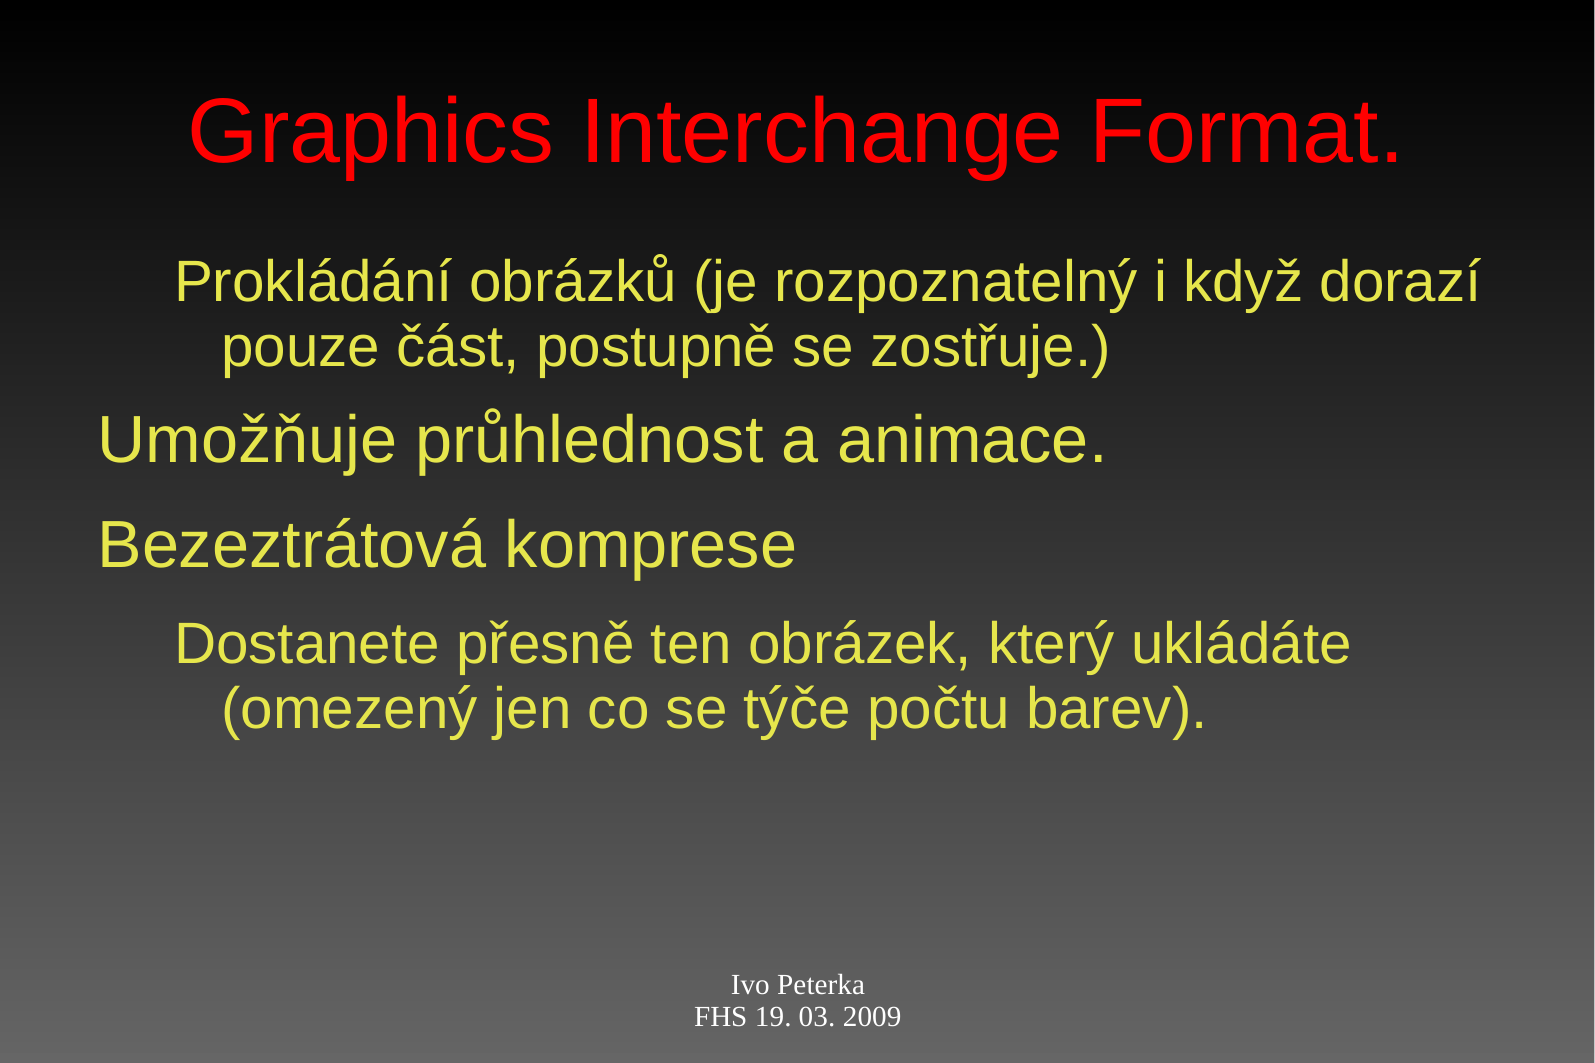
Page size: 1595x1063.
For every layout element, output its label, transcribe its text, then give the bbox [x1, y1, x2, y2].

title Graphics Interchange Format. [79, 49, 1515, 213]
list Prokládání obrázků (je rozpoznatelný i když dorazí pouze část, postupně se zostřuje.) Umožňuje průhlednost a animace. Bezeztrátová komprese Dostanete přesně ten obrázek, který ukládáte (omezený jen co se týče počtu barev). [79, 248, 1515, 936]
